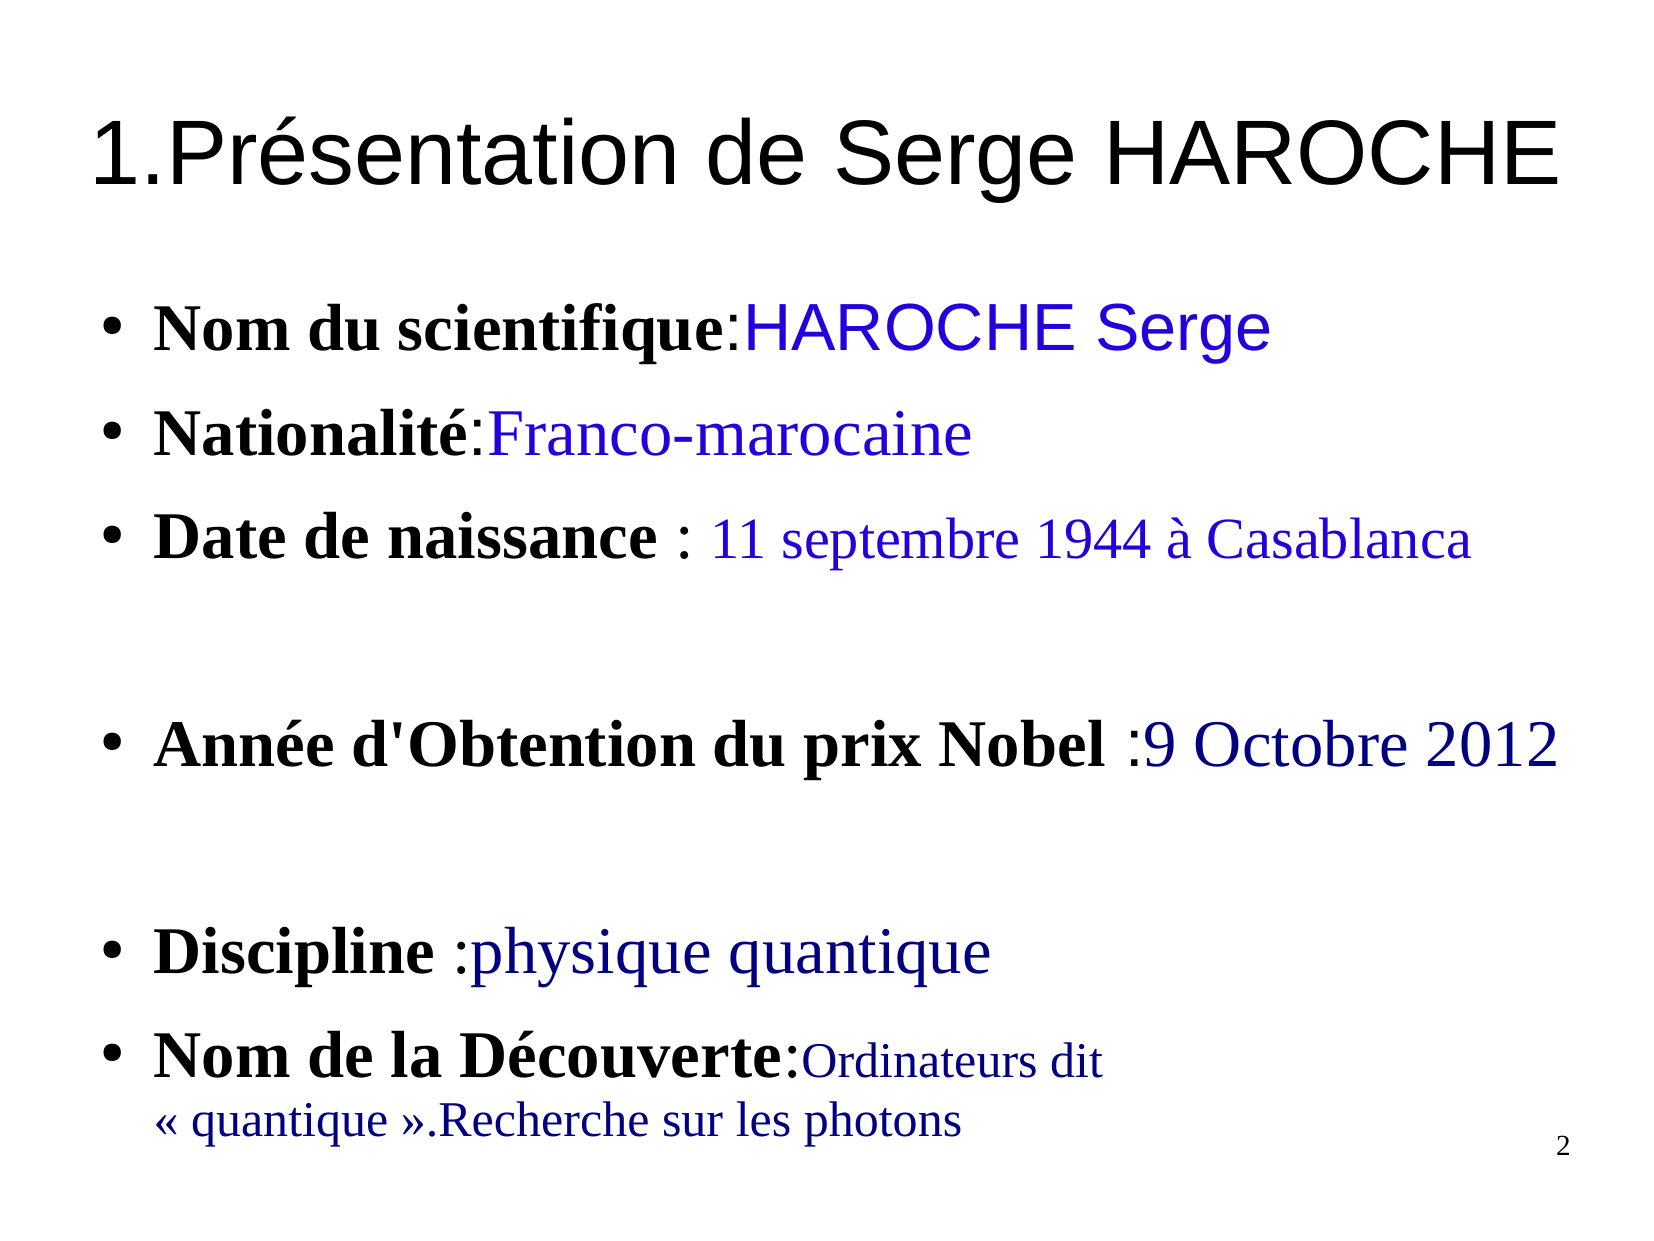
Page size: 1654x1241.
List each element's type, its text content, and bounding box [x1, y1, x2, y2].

title 1.Présentation de Serge HAROCHE [82, 49, 1571, 257]
list Nom du scientifique:HAROCHE Serge Nationalité:Franco-marocaine Date de naissance : 11 septembre 1944 à Casablanca Année d'Obtention du prix Nobel :9 Octobre 2012 Discipline :physique quantique Nom de la Découverte:Ordinateurs dit « quantique ».Recherche sur les photons [82, 290, 1571, 1241]
